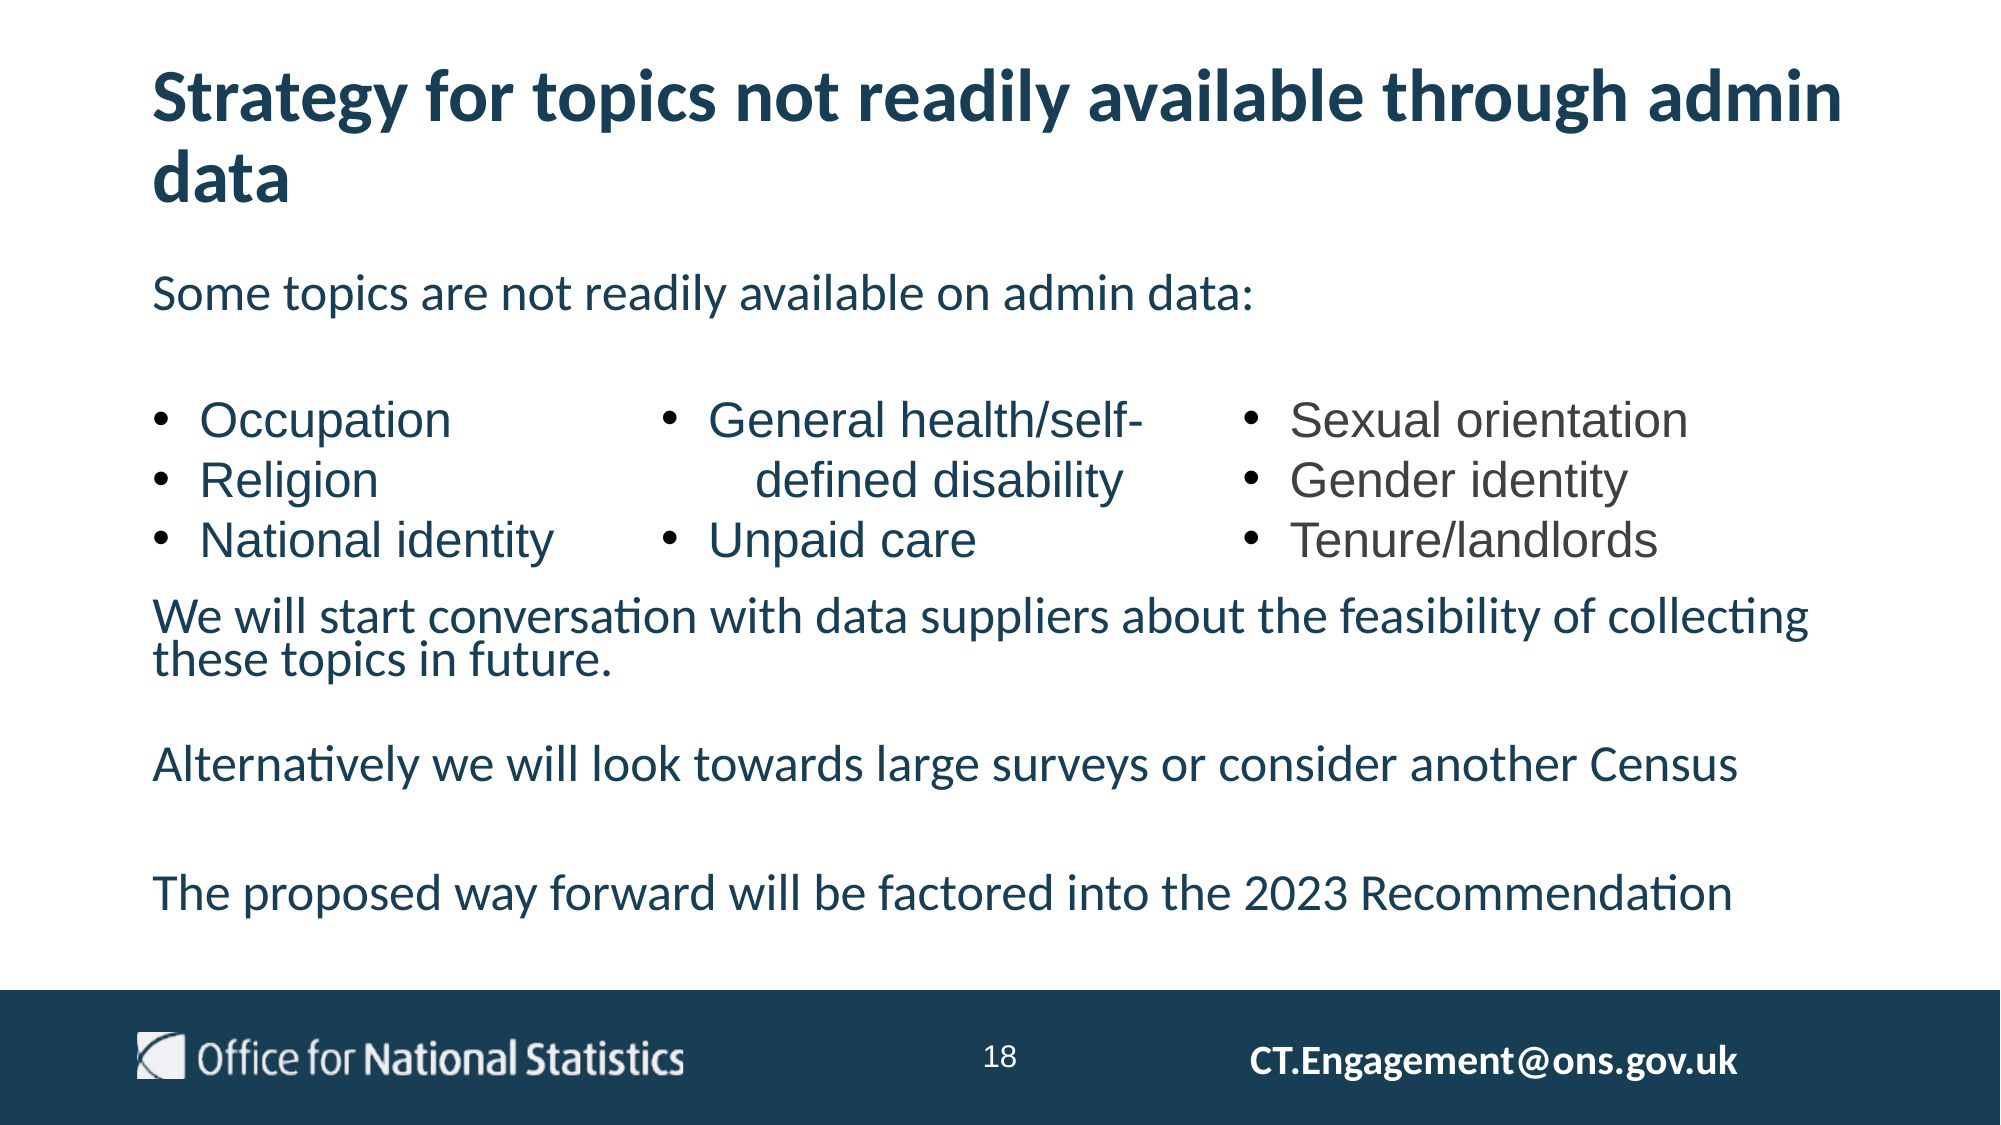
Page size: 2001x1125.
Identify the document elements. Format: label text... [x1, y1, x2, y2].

text_box Sexual orientation Gender identity Tenure/landlords [1227, 380, 1854, 577]
text_box Occupation Religion National identity [137, 380, 764, 578]
text_box General health/self-defined disability Unpaid care [646, 380, 1227, 577]
list Some topics are not readily available on admin data: We will start conversation with data suppliers about the feasibility of collecting these topics in future. Alternatively we will look towards large surveys or consider another Census The proposed way forward will be factored into the 2023 Recommendation [137, 268, 1863, 1012]
title Strategy for topics not readily available through admin data [137, 48, 1863, 227]
text_box 18 [764, 1025, 1235, 1086]
text_box CT.Engagement@ons.gov.uk [1235, 1025, 1866, 1086]
